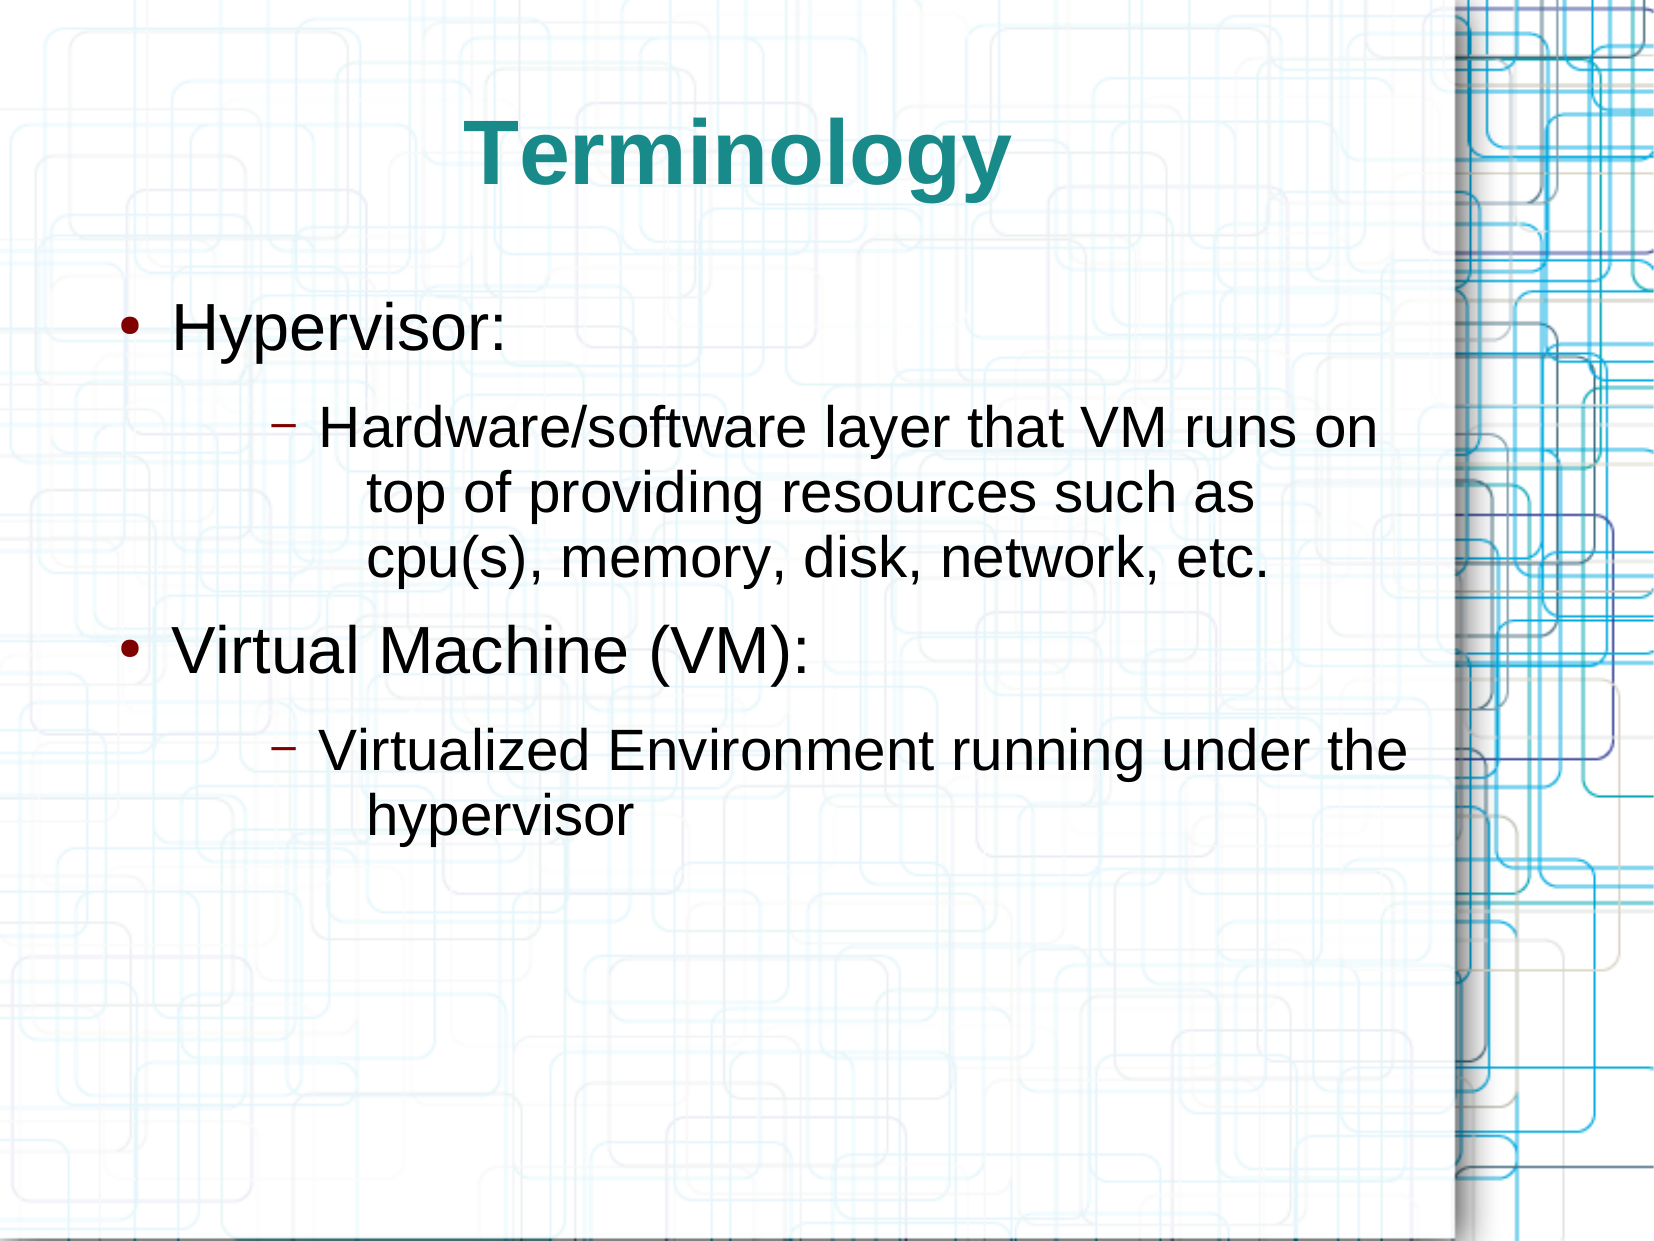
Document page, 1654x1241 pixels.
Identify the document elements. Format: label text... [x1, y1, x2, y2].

list Hypervisor: Hardware/software layer that VM runs on top of providing resources such as cpu(s), memory, disk, network, etc. Virtual Machine (VM): Virtualized Environment running under the hypervisor [82, 290, 1418, 1109]
picture [0, 0, 1654, 1241]
title Terminology [59, 49, 1418, 257]
